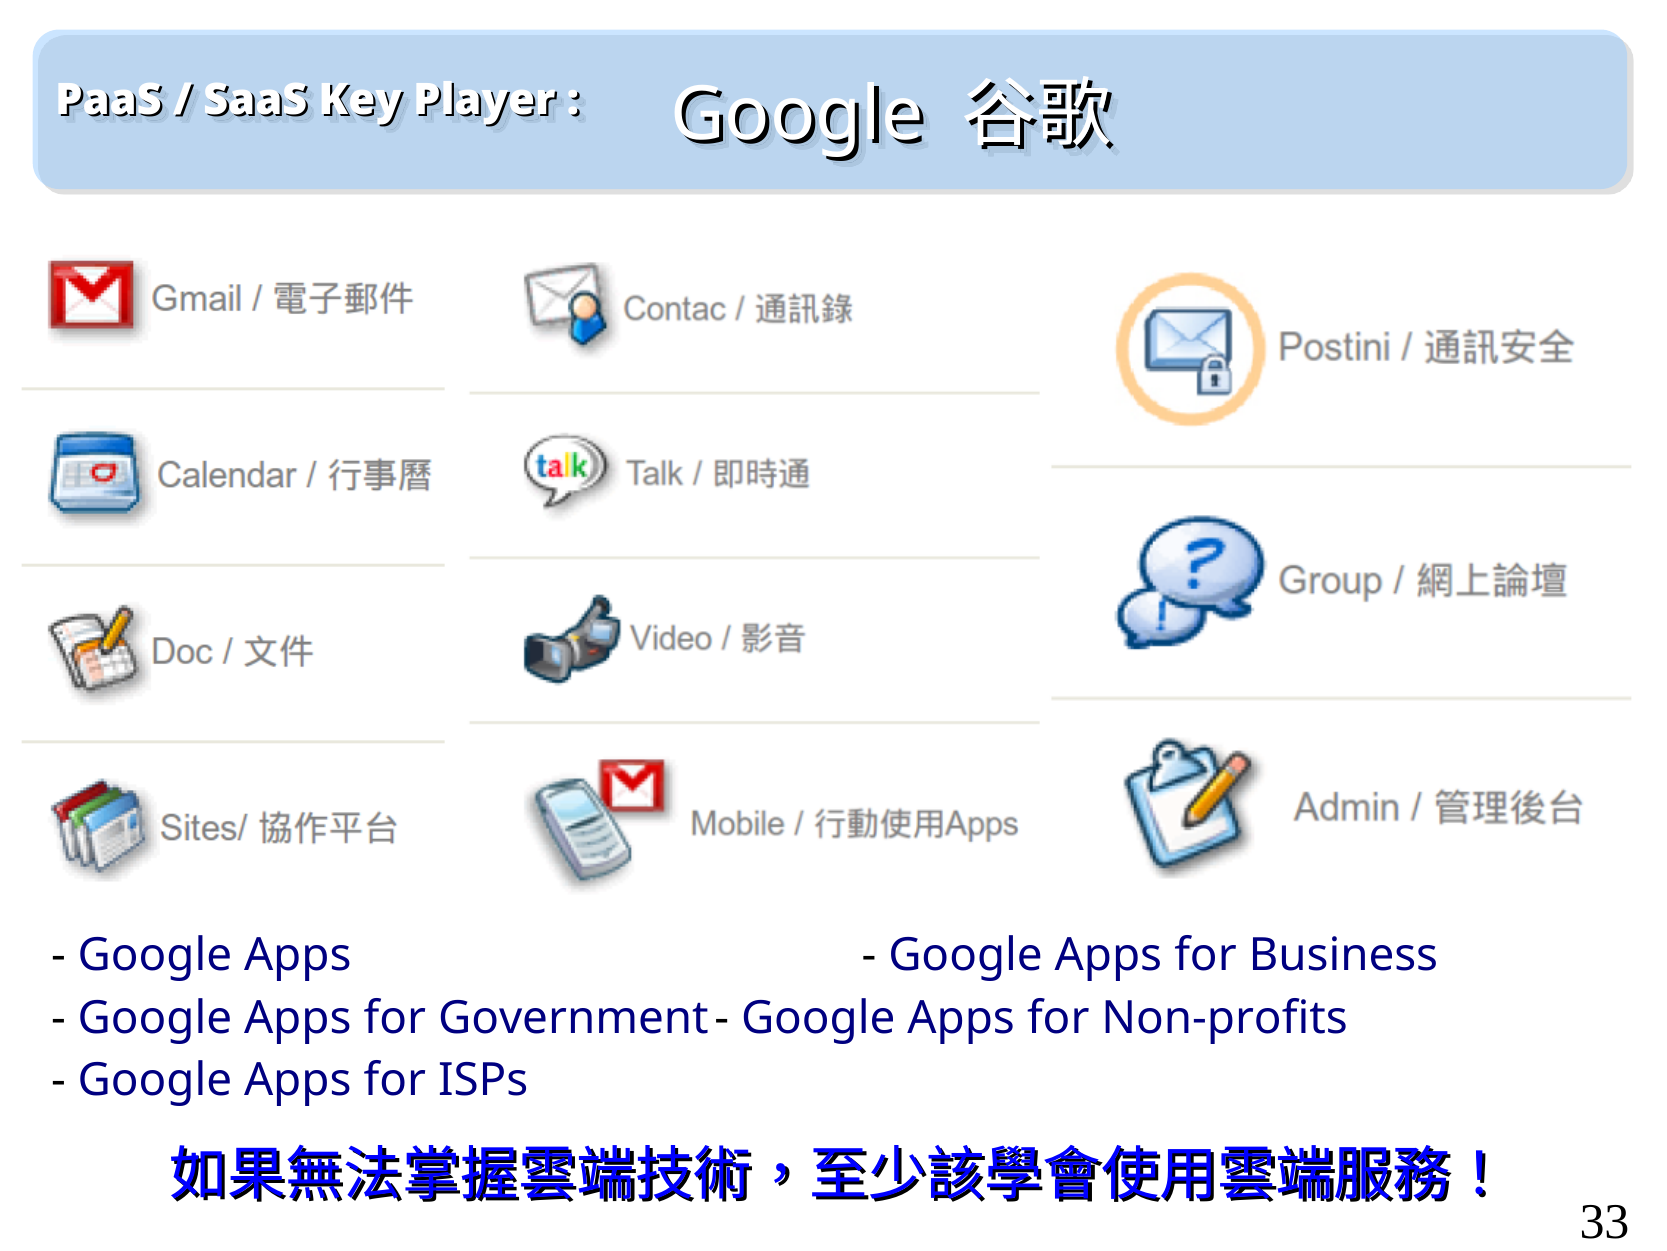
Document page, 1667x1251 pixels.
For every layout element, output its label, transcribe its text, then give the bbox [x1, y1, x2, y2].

text_box PaaS / SaaS Key Player : Google 谷歌 [32, 29, 1628, 190]
text_box [383, 236, 1270, 312]
text_box - Google Apps - Google Apps for Business - Google Apps for Government - Google Apps for Non-profits - Google Apps for ISPs 如果無法掌握雲端技術，至少該學會使用雲端服務！ [36, 917, 1642, 1220]
picture [21, 214, 1632, 917]
